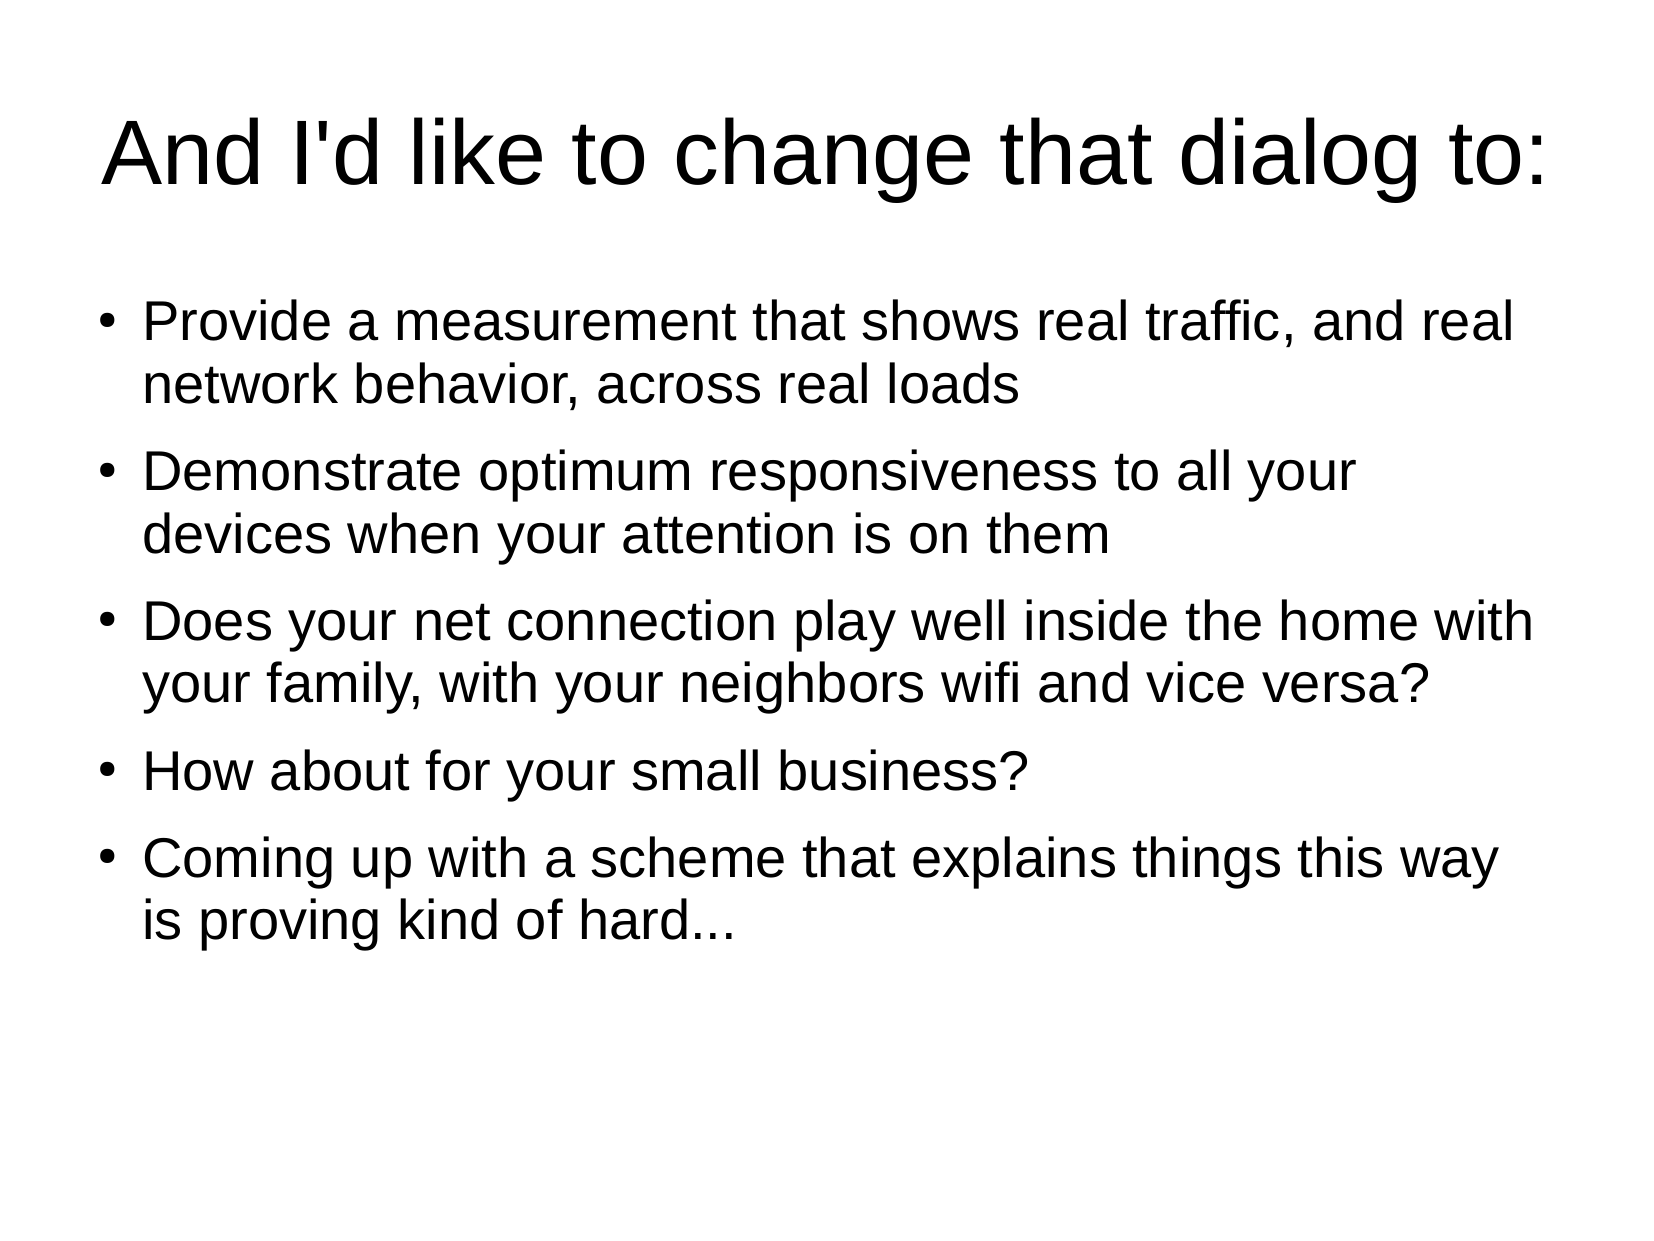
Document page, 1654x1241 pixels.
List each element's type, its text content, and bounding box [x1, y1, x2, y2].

title And I'd like to change that dialog to: [82, 49, 1571, 257]
list Provide a measurement that shows real traffic, and real network behavior, across real loads Demonstrate optimum responsiveness to all your devices when your attention is on them Does your net connection play well inside the home with your family, with your neighbors wifi and vice versa? How about for your small business? Coming up with a scheme that explains things this way is proving kind of hard... [82, 290, 1538, 1010]
